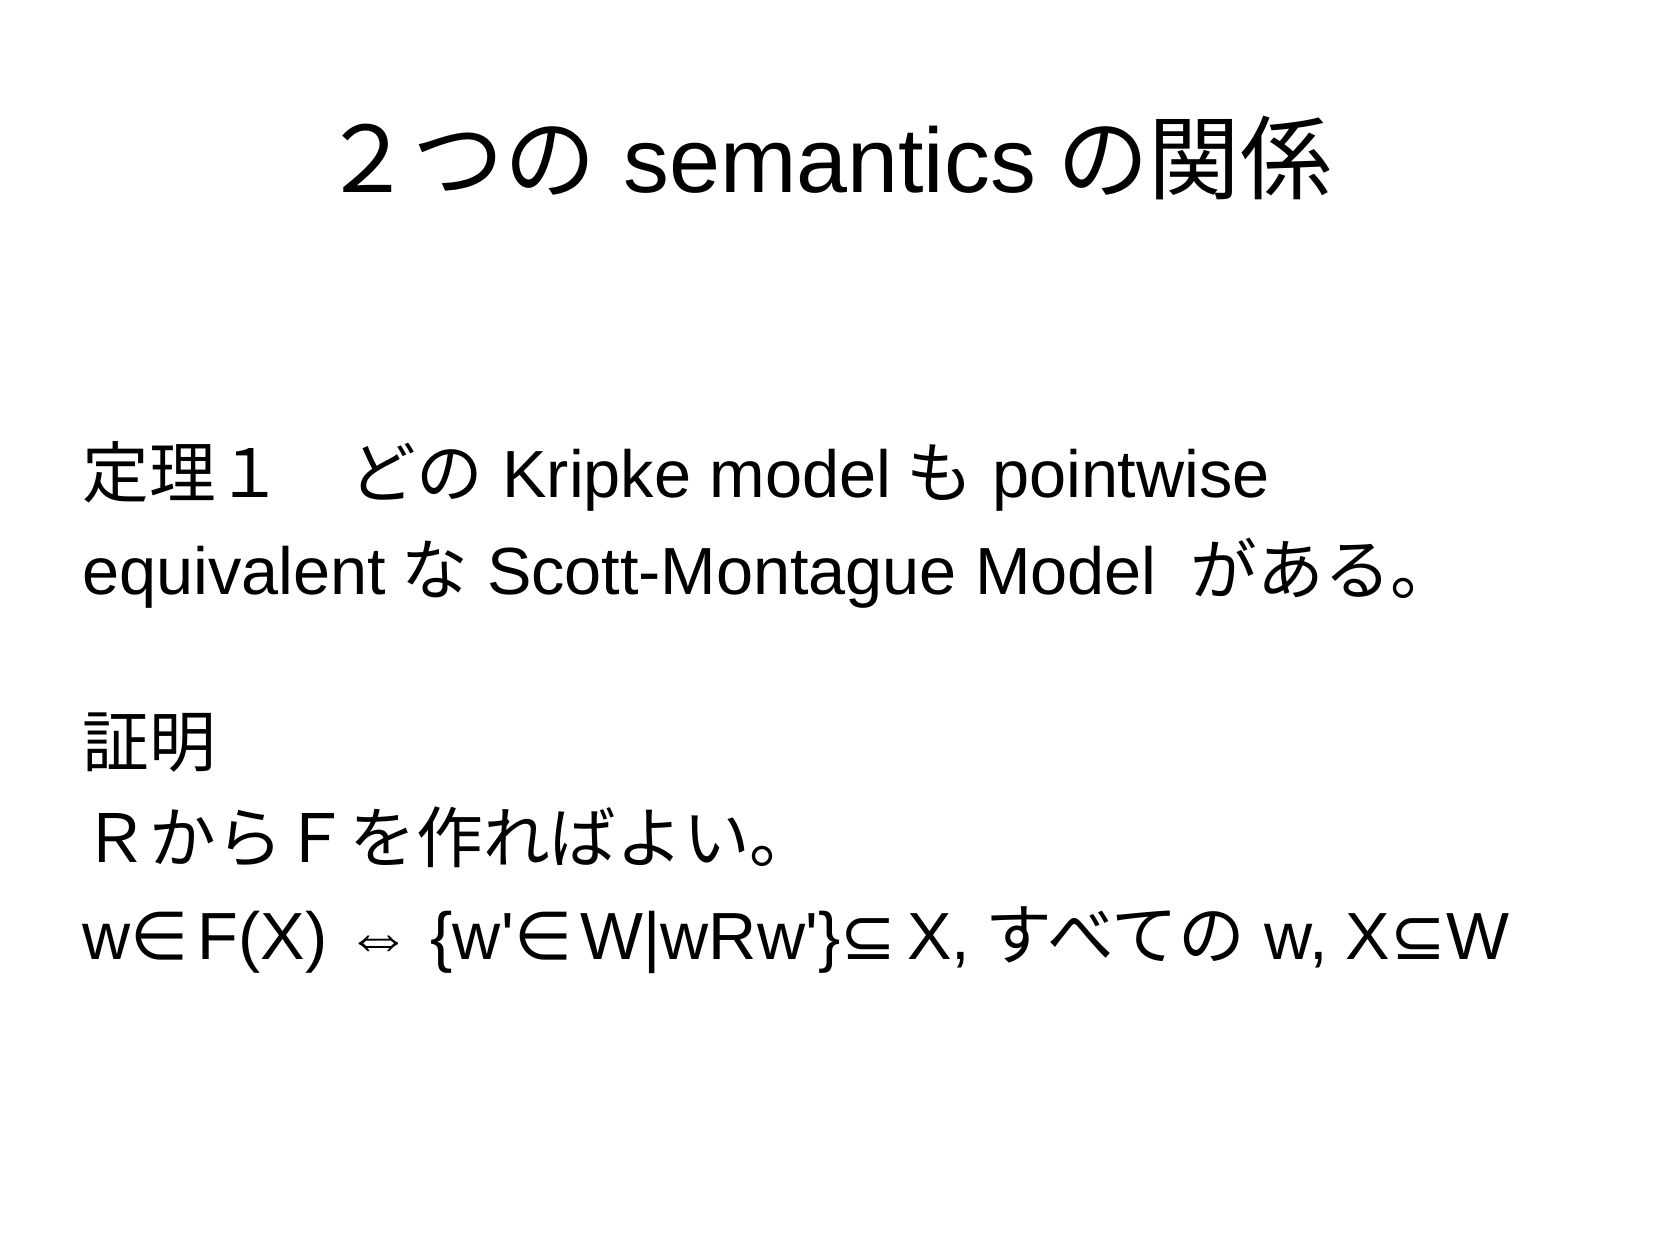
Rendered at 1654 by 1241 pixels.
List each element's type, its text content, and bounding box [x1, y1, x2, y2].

title ２つのsemanticsの関係 [82, 56, 1571, 250]
subtitle 定理１ どのKripke modelもpointwise equivalentなScott-Montague Model がある。 証明 ＲからＦを作ればよい。 w∈F(X) ⇔ {w'∈W|wRw'}⊆X,すべてのw, X⊆W [82, 297, 1571, 1102]
